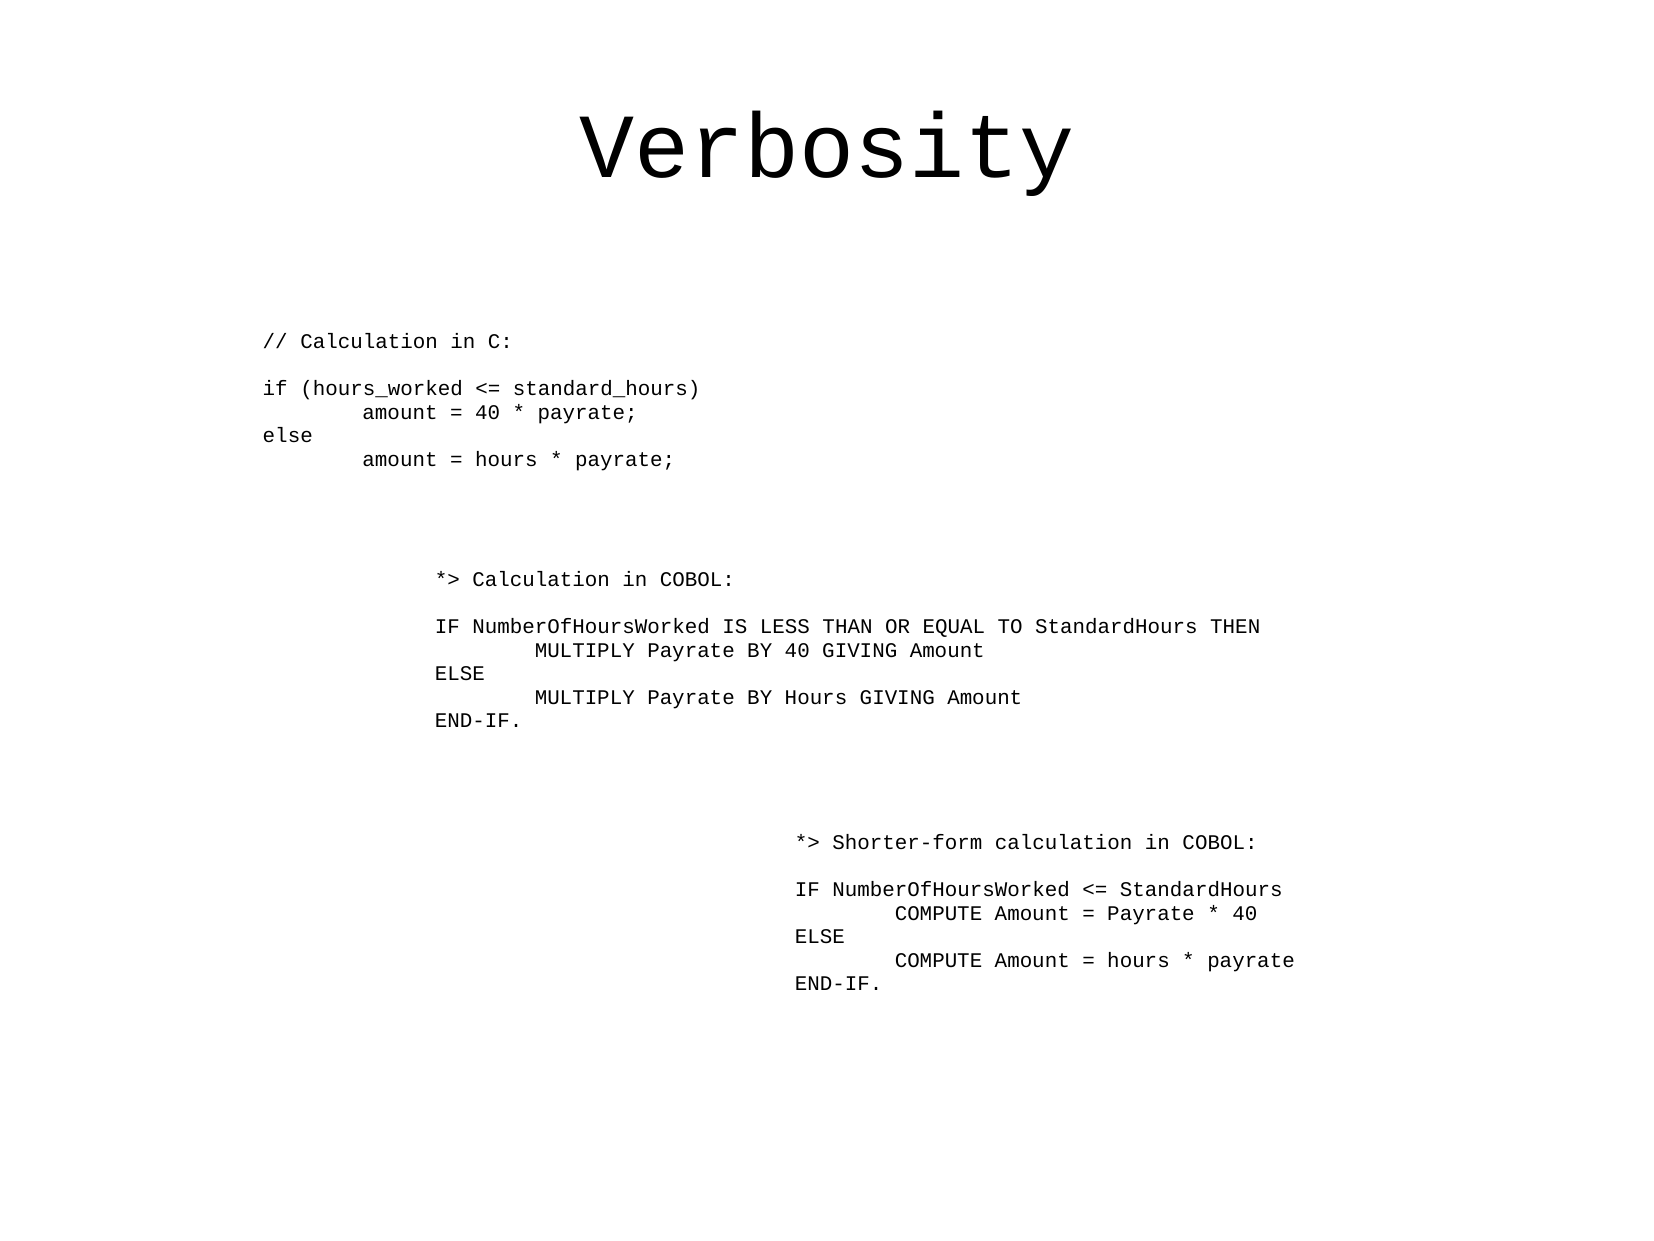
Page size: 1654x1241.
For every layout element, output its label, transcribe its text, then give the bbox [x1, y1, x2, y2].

title Verbosity [82, 49, 1571, 257]
text_box *> Shorter-form calculation in COBOL: IF NumberOfHoursWorked <= StandardHours COMPUTE Amount = Payrate * 40 ELSE COMPUTE Amount = hours * payrate END-IF. [705, 825, 1486, 1096]
text_box *> Calculation in COBOL: IF NumberOfHoursWorked IS LESS THAN OR EQUAL TO StandardHours THEN MULTIPLY Payrate BY 40 GIVING Amount ELSE MULTIPLY Payrate BY Hours GIVING Amount END-IF. [345, 562, 1336, 766]
text_box // Calculation in C: if (hours_worked <= standard_hours) amount = 40 * payrate; else amount = hours * payrate; [172, 324, 841, 504]
